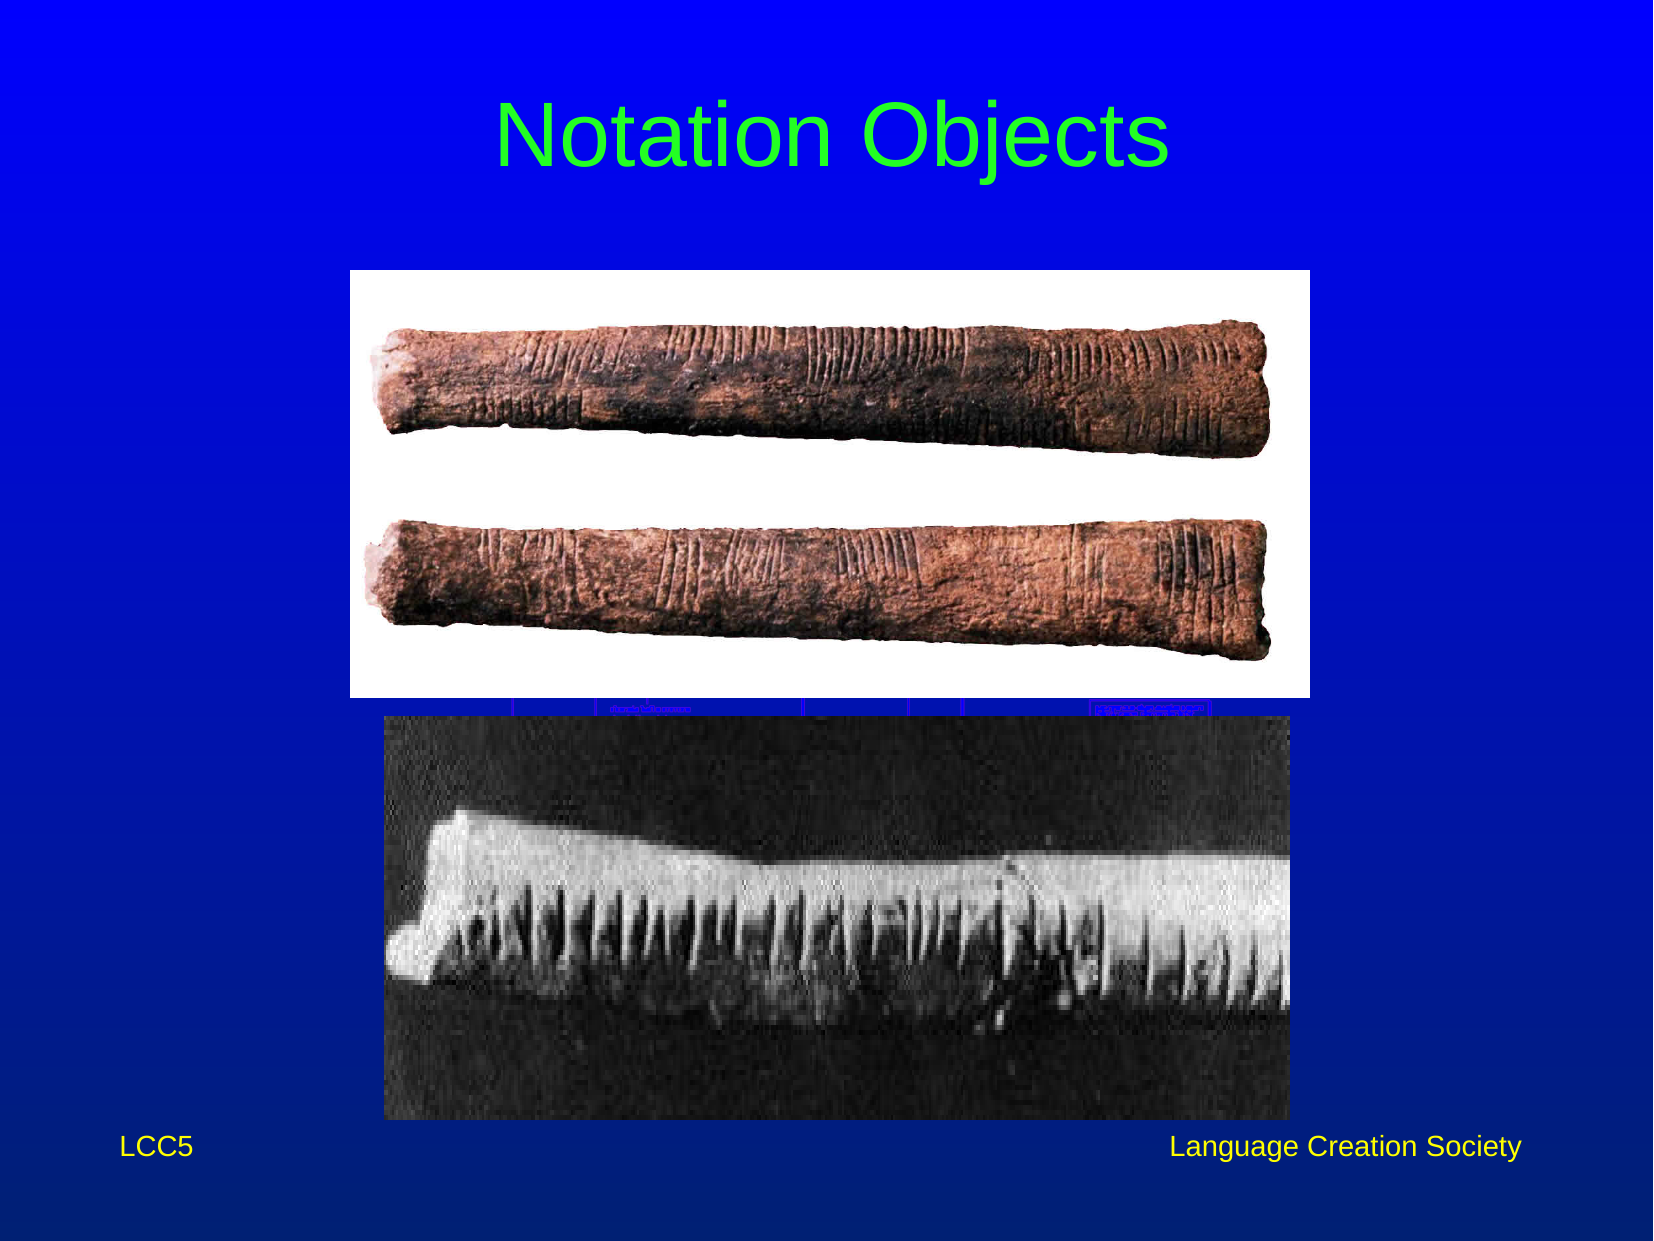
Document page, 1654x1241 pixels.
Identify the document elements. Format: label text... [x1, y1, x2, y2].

picture [350, 270, 1310, 1120]
title Notation Objects [126, 31, 1539, 239]
